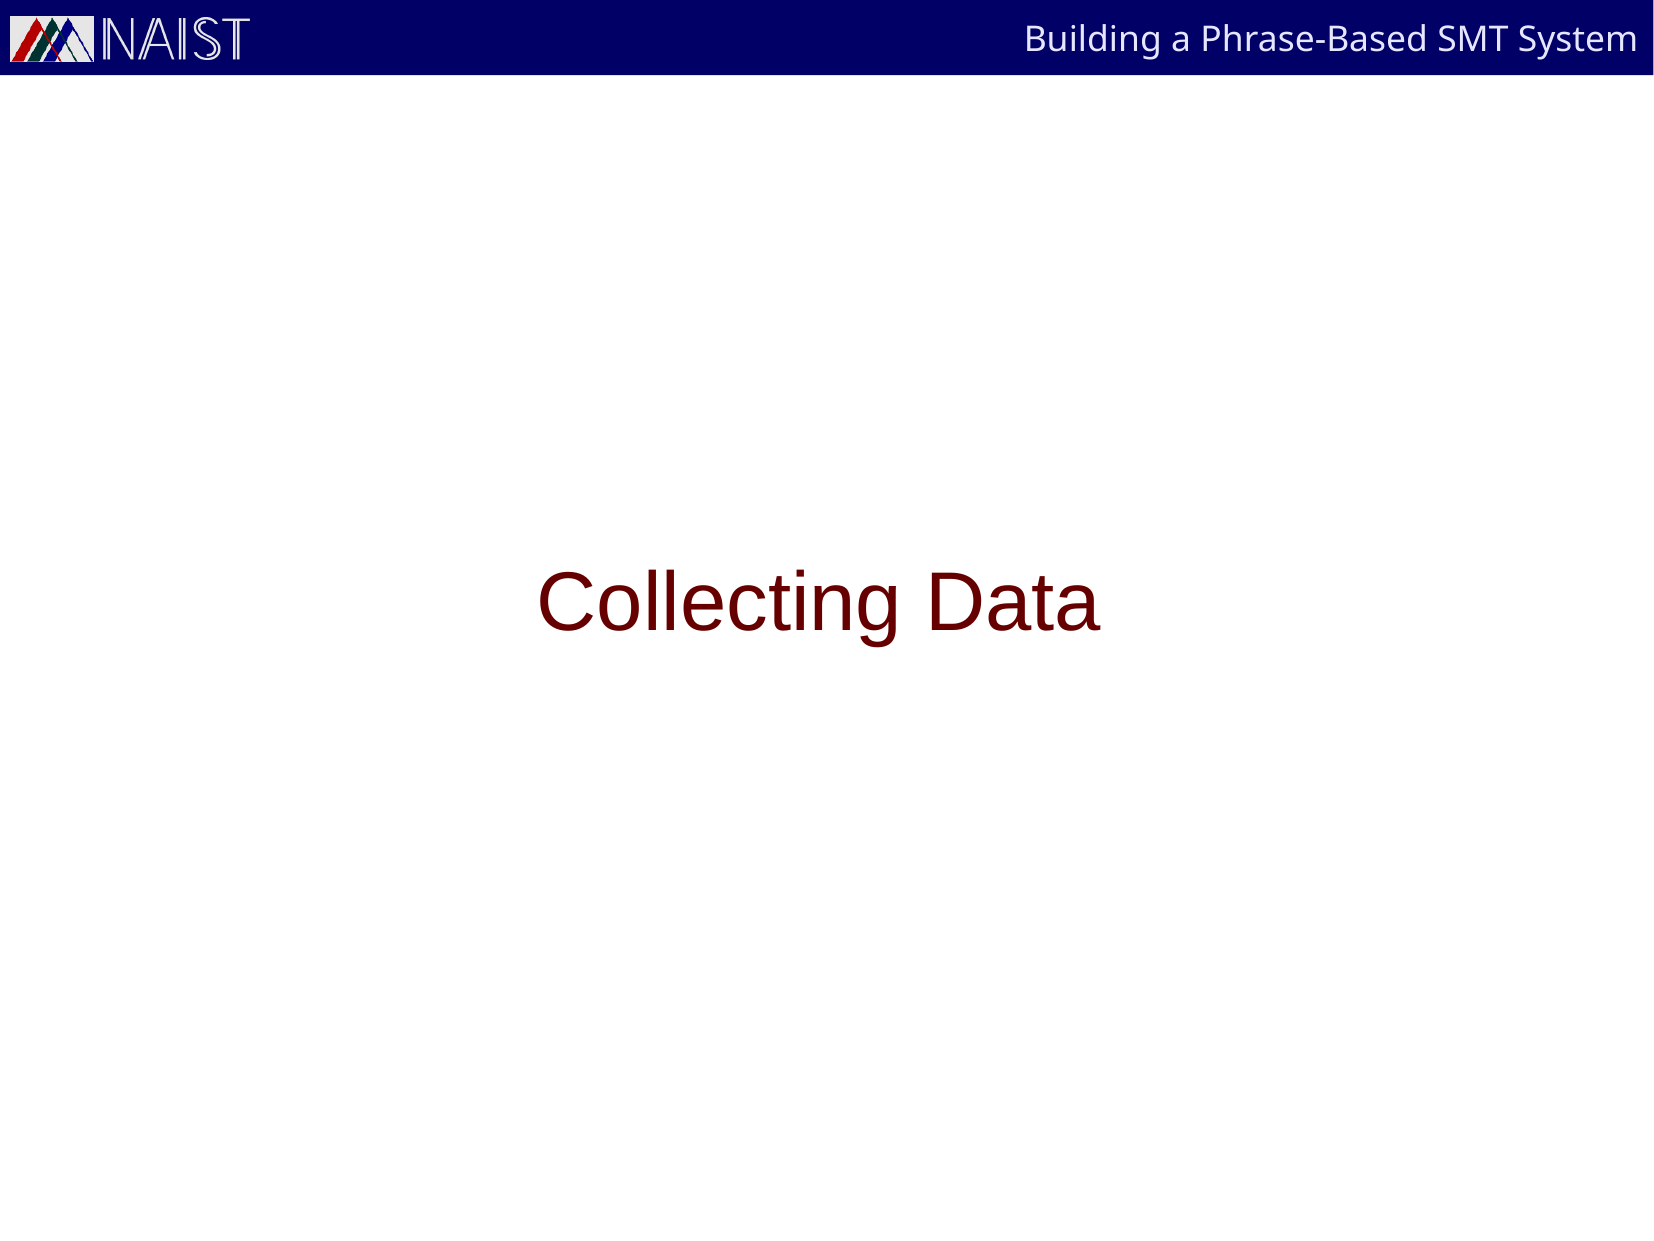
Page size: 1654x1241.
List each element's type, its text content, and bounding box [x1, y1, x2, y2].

picture [102, 17, 251, 60]
title Collecting Data [75, 506, 1564, 698]
picture [10, 16, 94, 62]
